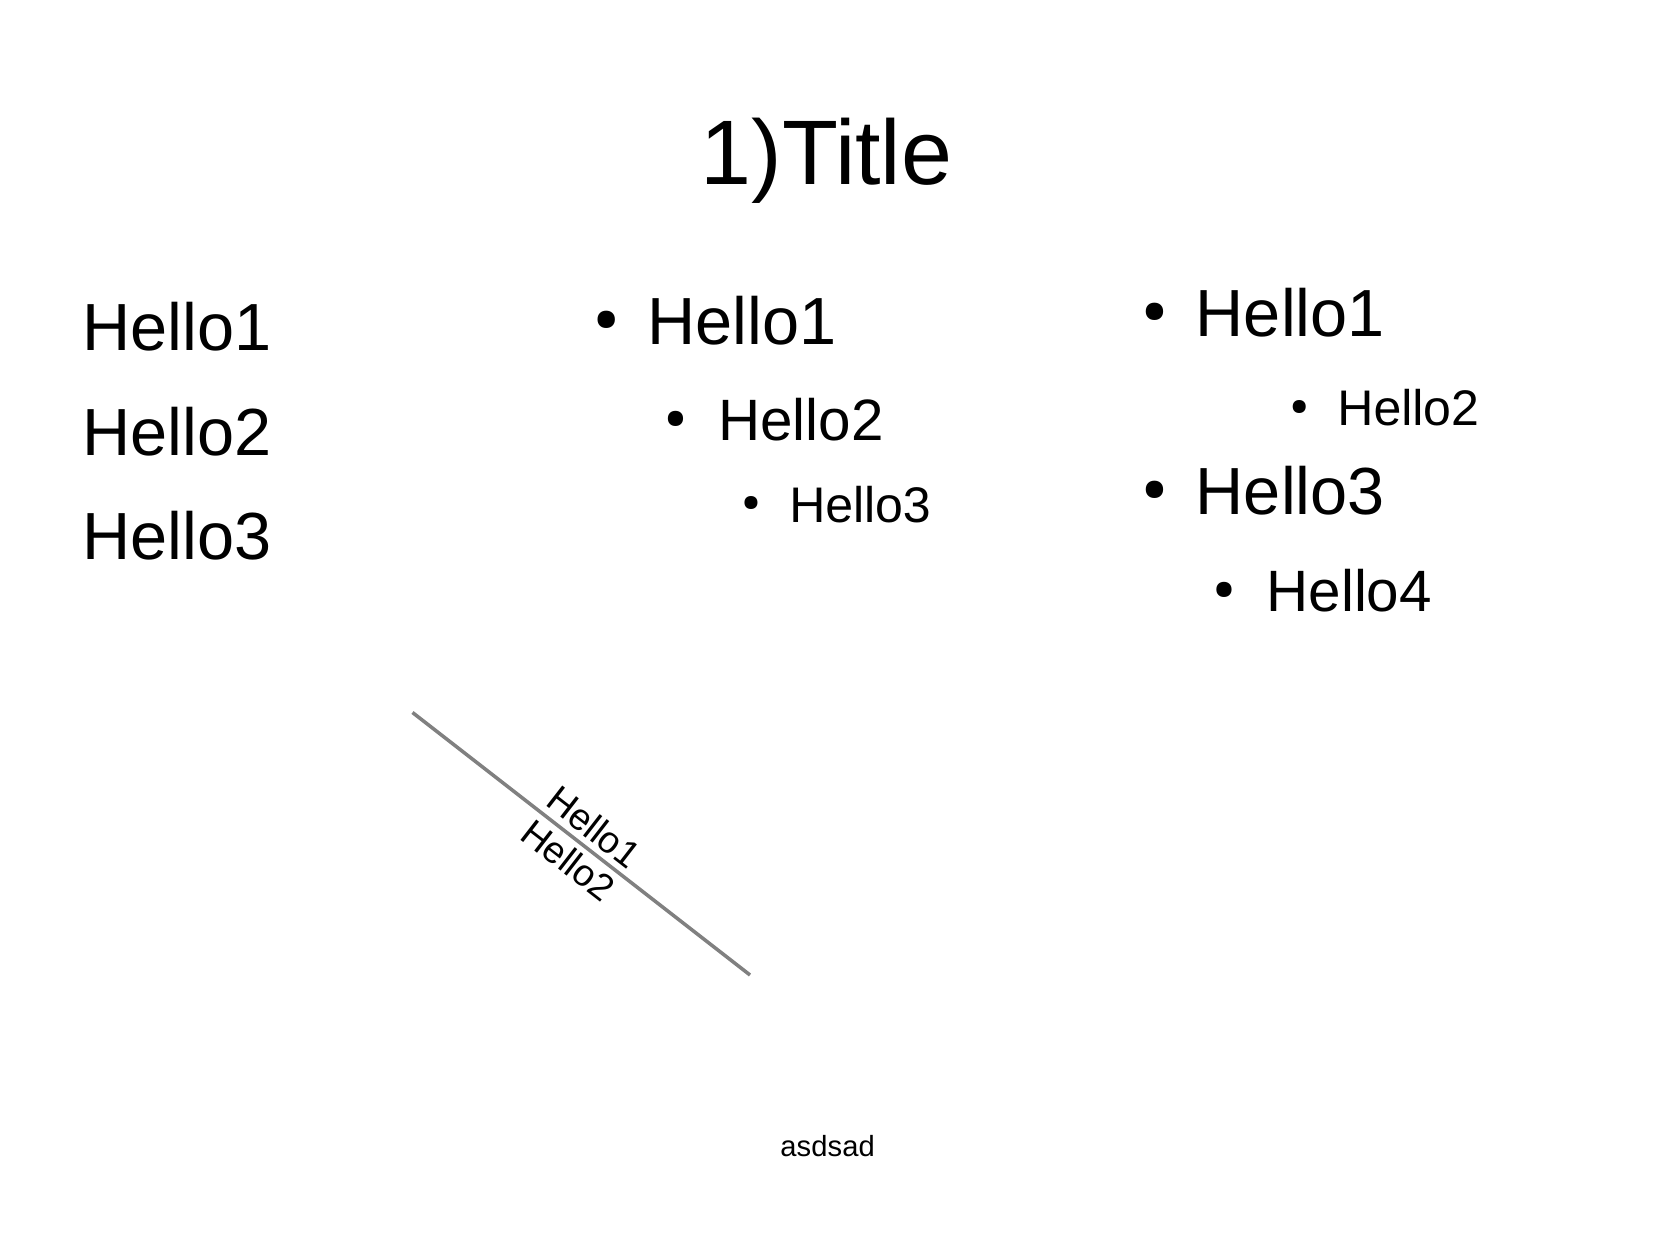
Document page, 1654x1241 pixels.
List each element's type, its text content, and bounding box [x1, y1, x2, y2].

title Title [82, 56, 1571, 250]
list Hello1 Hello2 Hello3 [82, 290, 451, 1094]
list Hello1 Hello2 Hello3 [576, 283, 944, 1088]
list Hello1 Hello2 Hello3 Hello4 [1125, 276, 1493, 1081]
